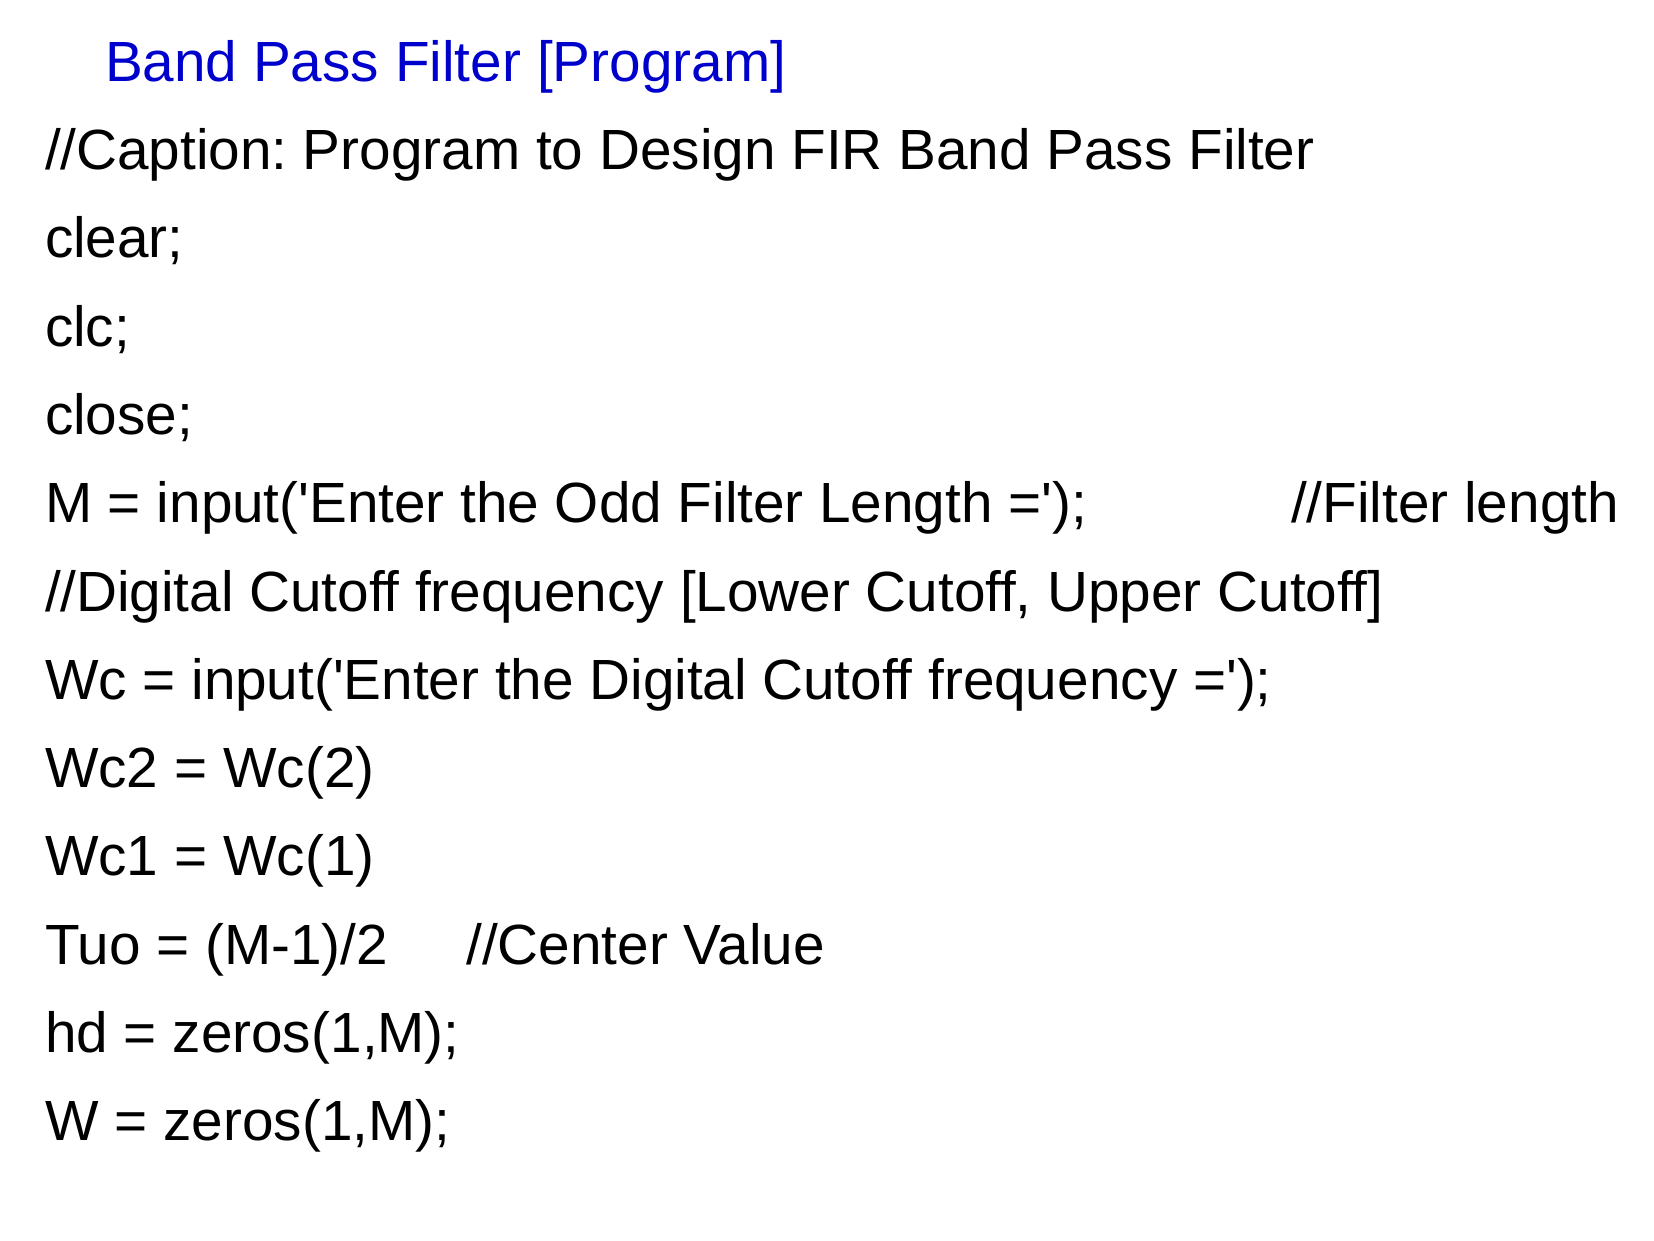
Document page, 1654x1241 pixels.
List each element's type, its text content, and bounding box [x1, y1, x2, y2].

list Band Pass Filter [Program] //Caption: Program to Design FIR Band Pass Filter clear; clc; close; M = input('Enter the Odd Filter Length ='); //Filter length //Digital Cutoff frequency [Lower Cutoff, Upper Cutoff] Wc = input('Enter the Digital Cutoff frequency ='); Wc2 = Wc(2) Wc1 = Wc(1) Tuo = (M-1)/2 //Center Value hd = zeros(1,M); W = zeros(1,M); [45, 30, 1621, 1216]
